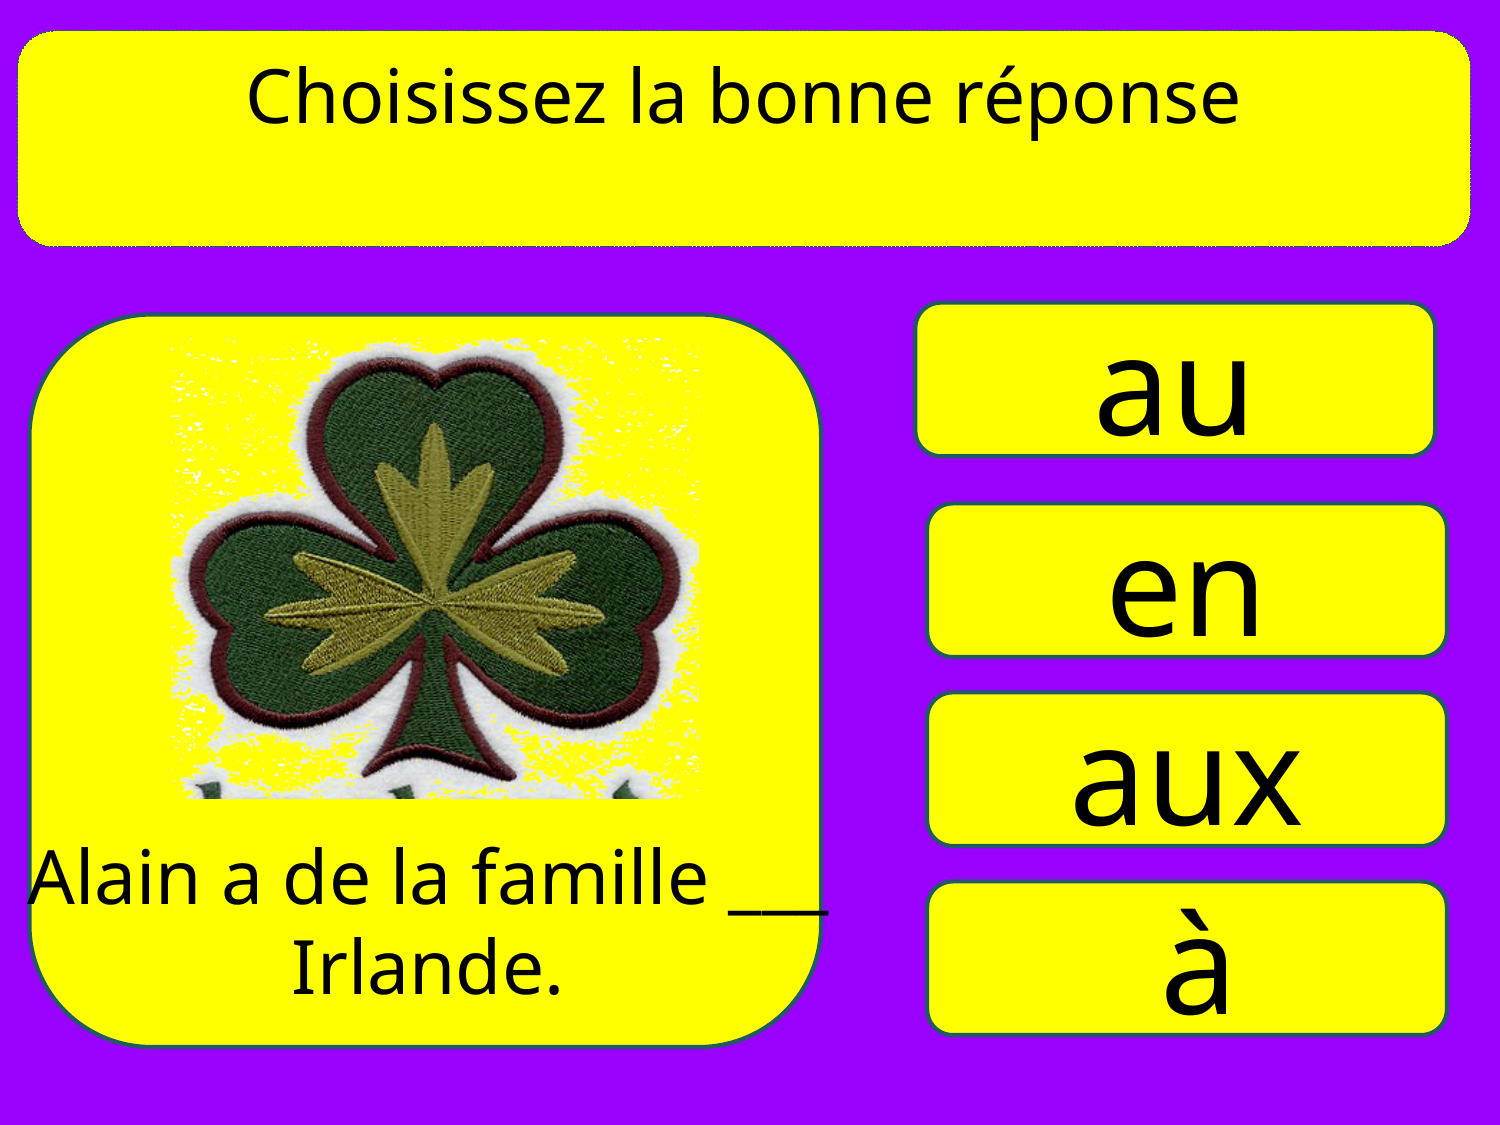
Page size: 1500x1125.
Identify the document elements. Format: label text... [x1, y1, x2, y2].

picture [171, 338, 699, 799]
text_box [72, 1018, 779, 1048]
text_box au [974, 290, 1376, 471]
text_box [927, 692, 986, 847]
text_box [927, 881, 997, 1036]
text_box [29, 314, 822, 822]
text_box [1388, 503, 1447, 658]
text_box à [997, 869, 1400, 1050]
text_box en [986, 491, 1388, 672]
text_box Alain a de la famille ___ Irlande. [0, 822, 857, 1018]
text_box [915, 302, 974, 457]
text_box Choisissez la bonne réponse [17, 30, 1471, 247]
text_box [1400, 881, 1447, 1036]
text_box [927, 503, 986, 658]
text_box aux [986, 680, 1388, 861]
text_box [1388, 692, 1447, 847]
text_box [1376, 302, 1436, 457]
